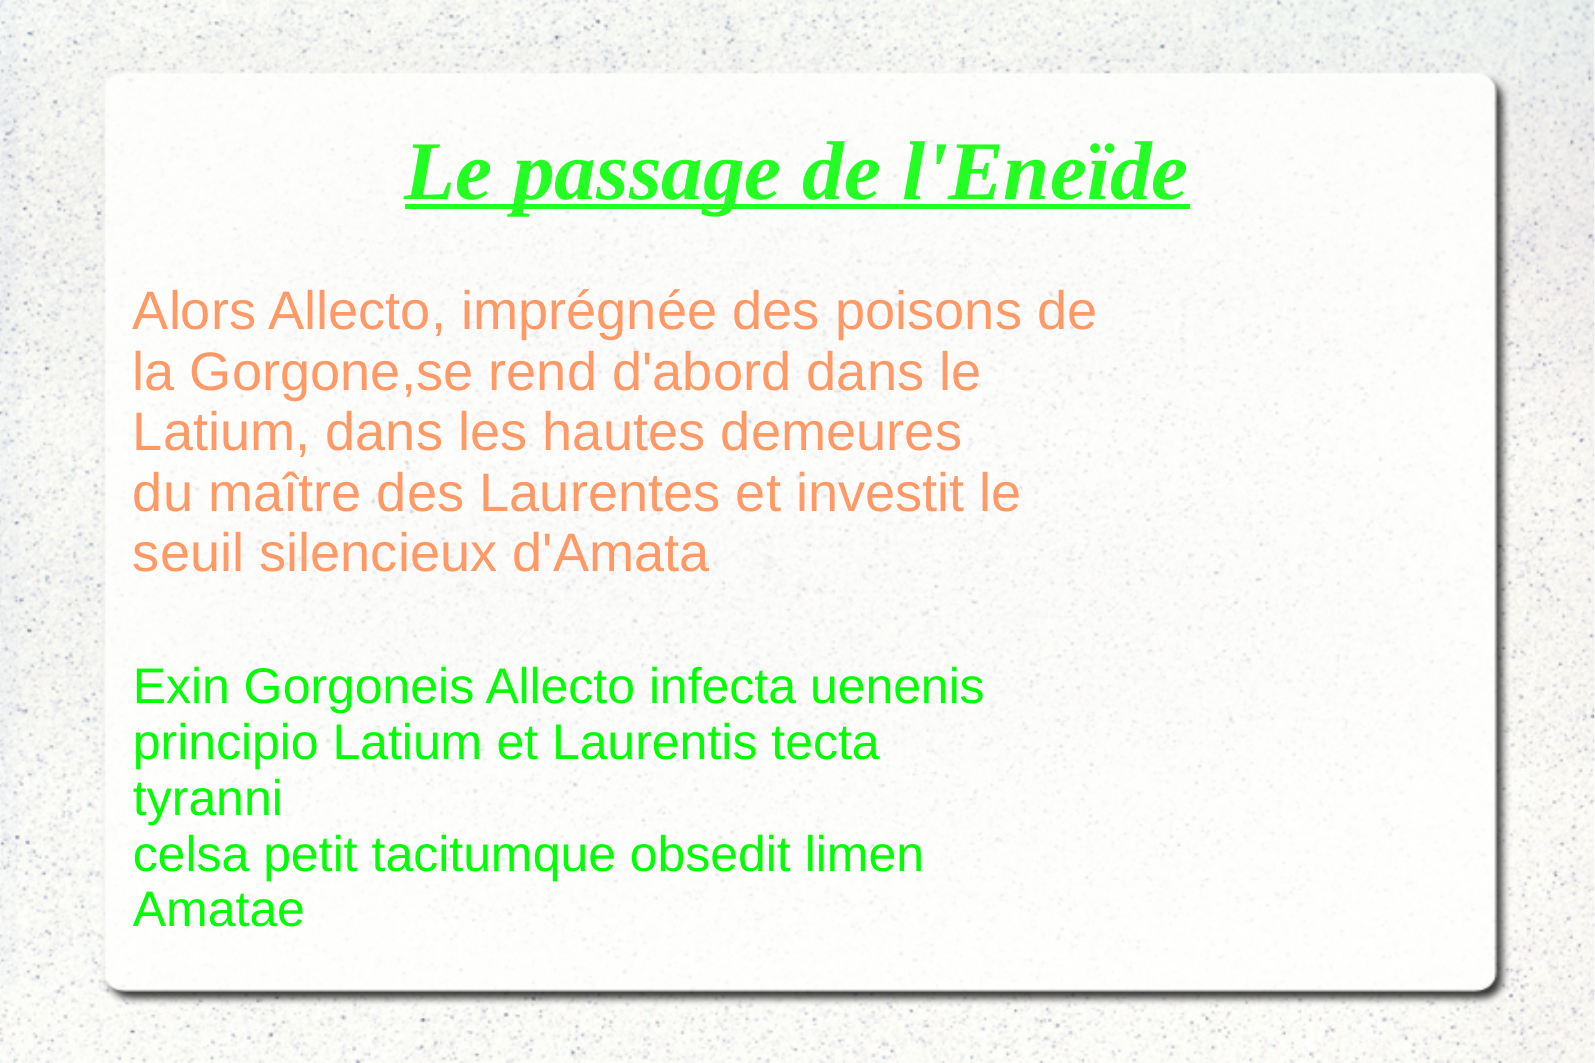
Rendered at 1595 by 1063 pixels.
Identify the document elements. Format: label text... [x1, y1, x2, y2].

title Le passage de l'Eneïde [113, 82, 1481, 261]
text_box Alors Allecto, imprégnée des poisons de la Gorgone,se rend d'abord dans le Latium, dans les hautes demeures du maître des Laurentes et investit le seuil silencieux d'Amata [118, 273, 1152, 621]
text_box Exin Gorgoneis Allecto infecta uenenis principio Latium et Laurentis tecta tyranni celsa petit tacitumque obsedit limen Amatae [118, 651, 1034, 945]
picture [0, 0, 1595, 1063]
